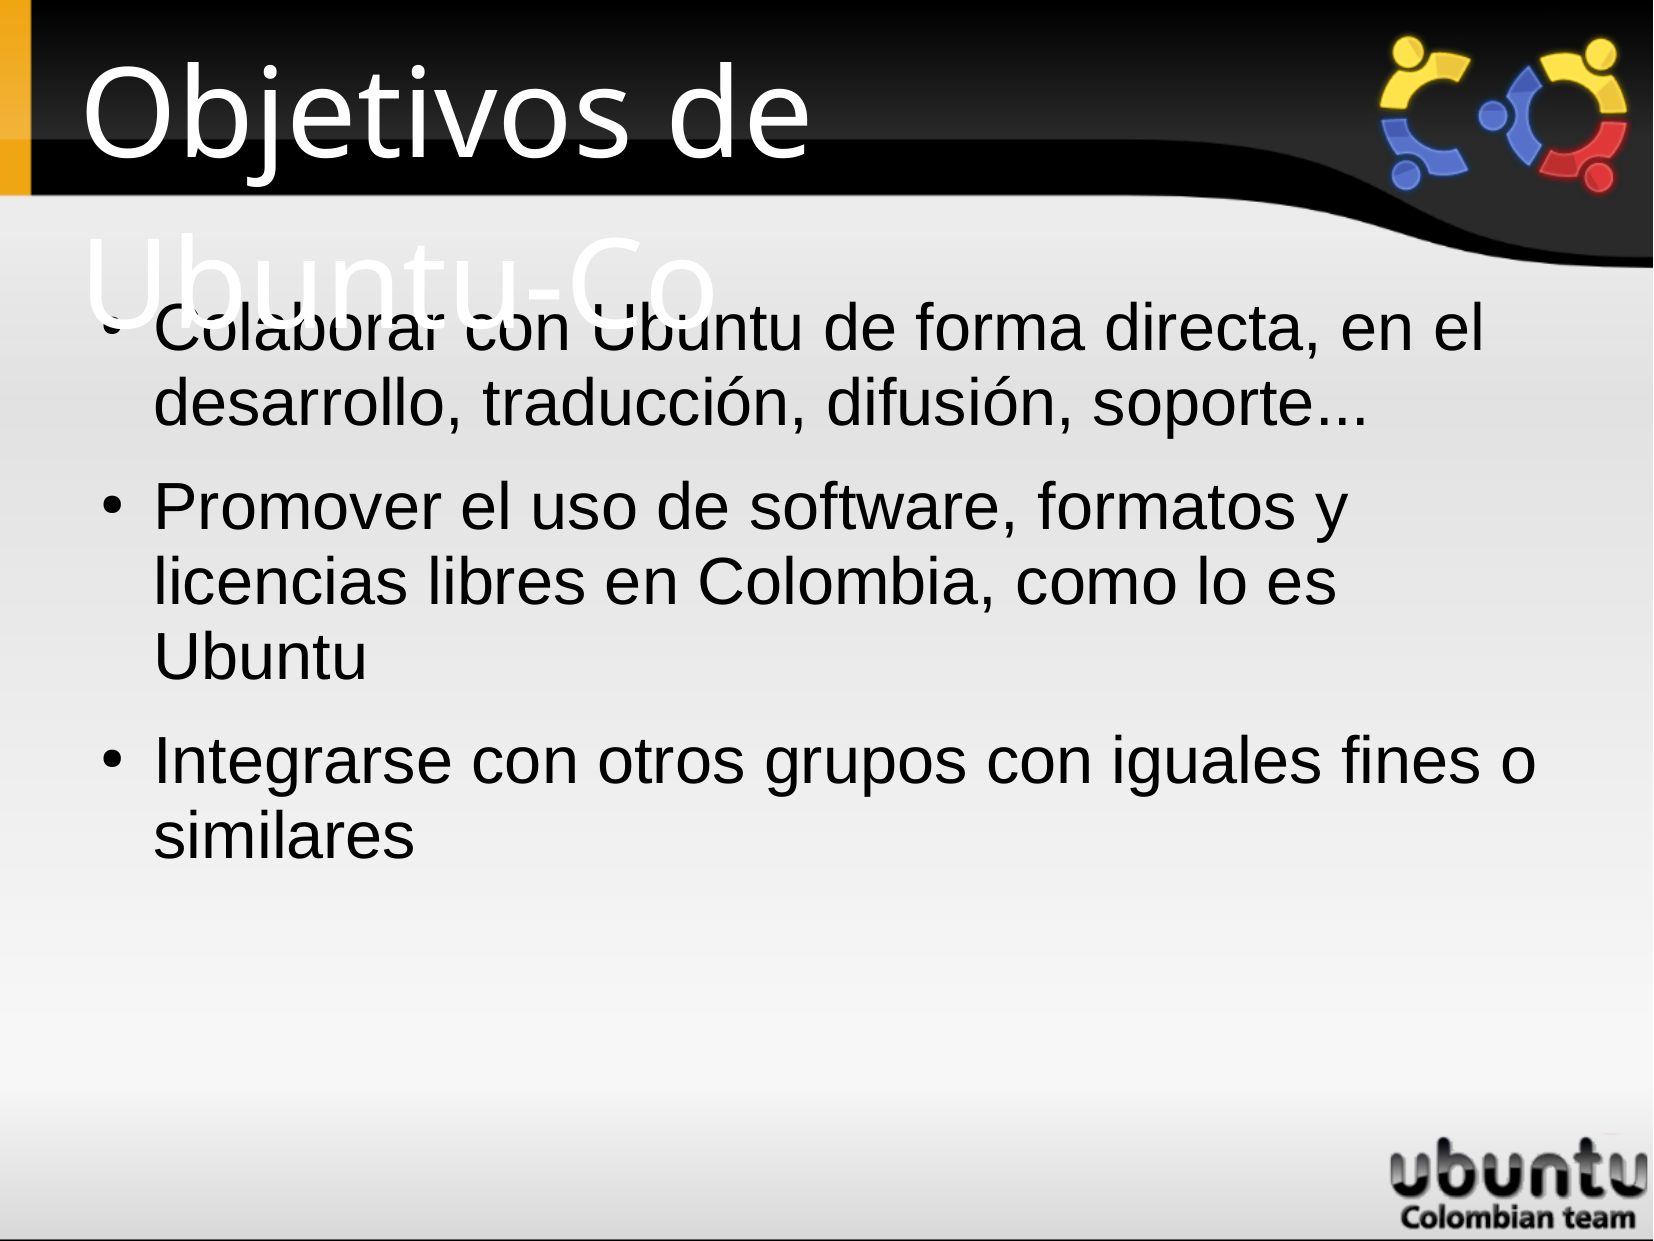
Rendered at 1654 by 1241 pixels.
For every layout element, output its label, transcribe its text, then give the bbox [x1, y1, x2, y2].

picture [0, 0, 1653, 1241]
list Colaborar con Ubuntu de forma directa, en el desarrollo, traducción, difusión, soporte... Promover el uso de software, formatos y licencias libres en Colombia, como lo es Ubuntu Integrarse con otros grupos con iguales fines o similares [82, 290, 1571, 1109]
text_box Objetivos de Ubuntu-Co [64, 16, 1329, 156]
